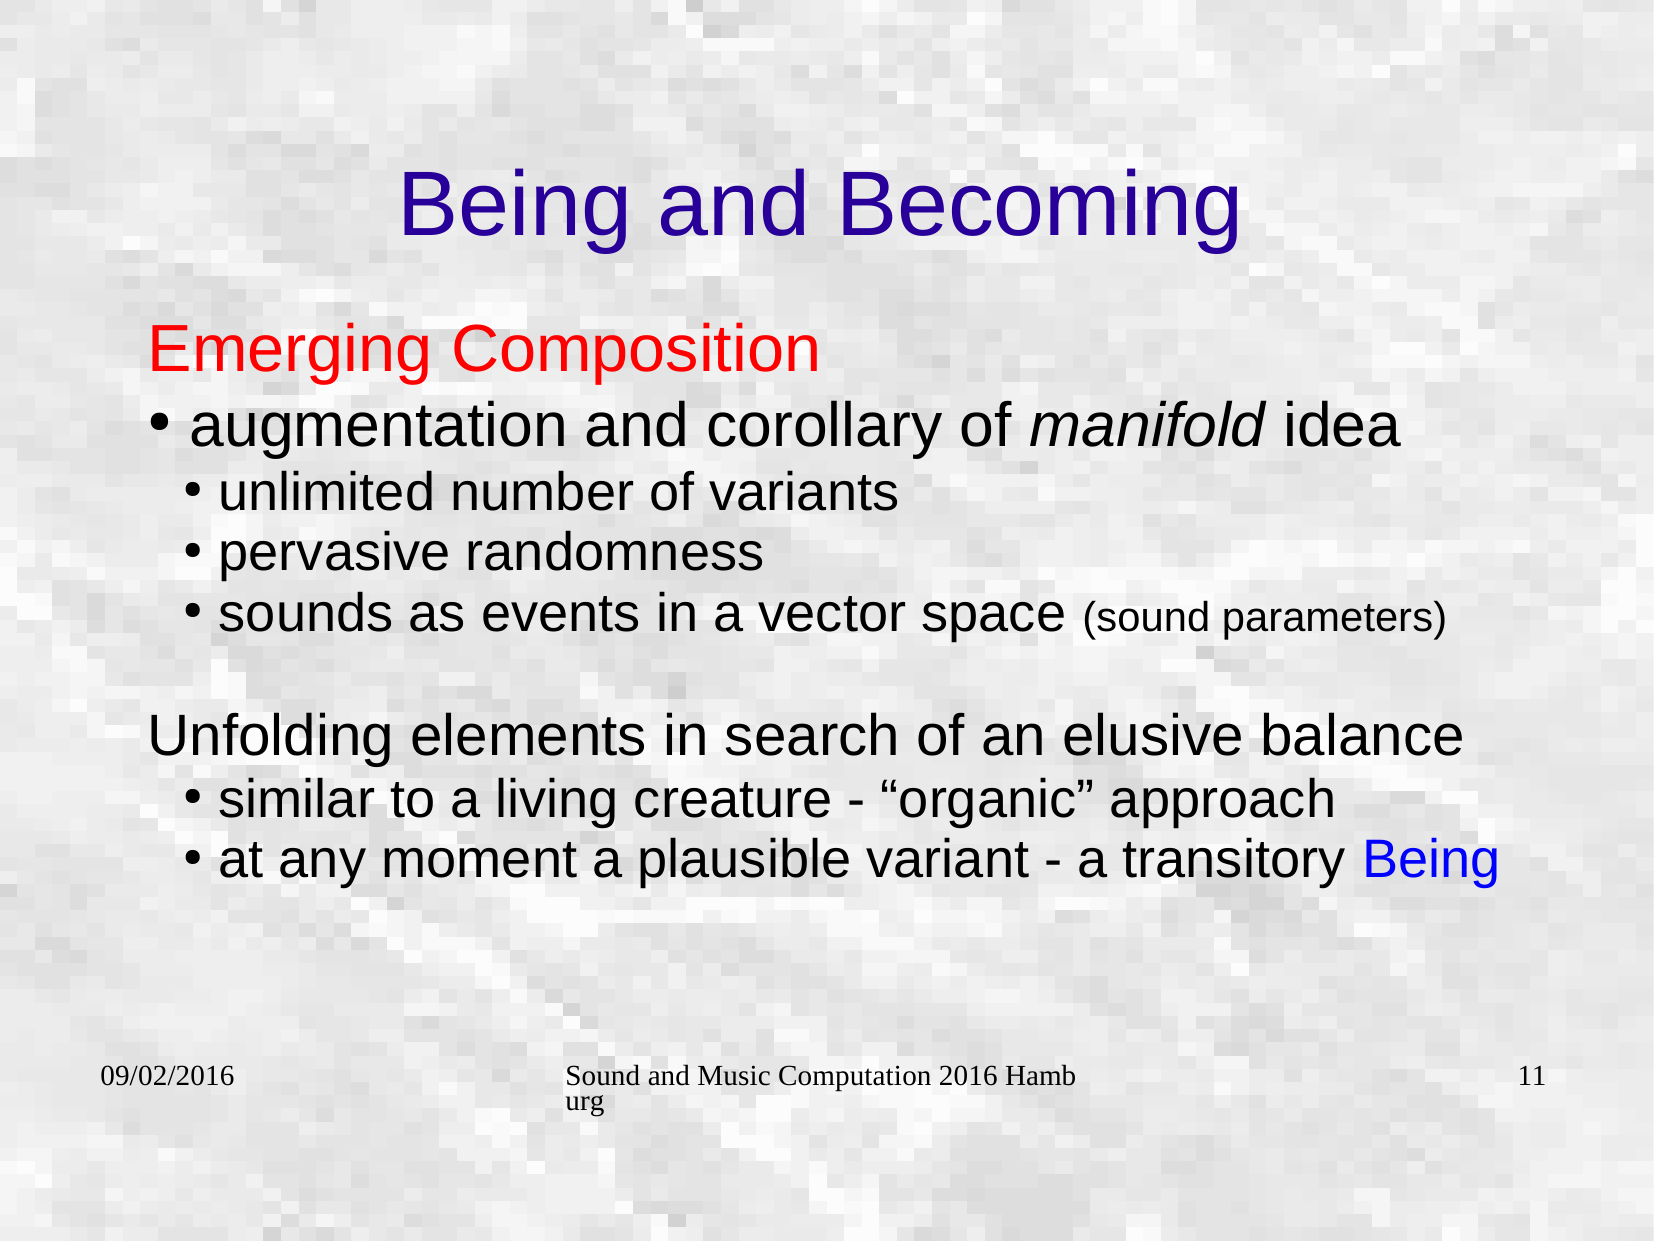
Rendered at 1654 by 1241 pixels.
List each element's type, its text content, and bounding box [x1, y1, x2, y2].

subtitle Emerging Composition augmentation and corollary of manifold idea unlimited number of variants pervasive randomness sounds as events in a vector space (sound parameters) Unfolding elements in search of an elusive balance similar to a living creature - “organic” approach at any moment a plausible variant - a transitory Being [147, 311, 1506, 1024]
title Being and Becoming [112, 107, 1530, 301]
picture [0, 0, 1654, 1241]
